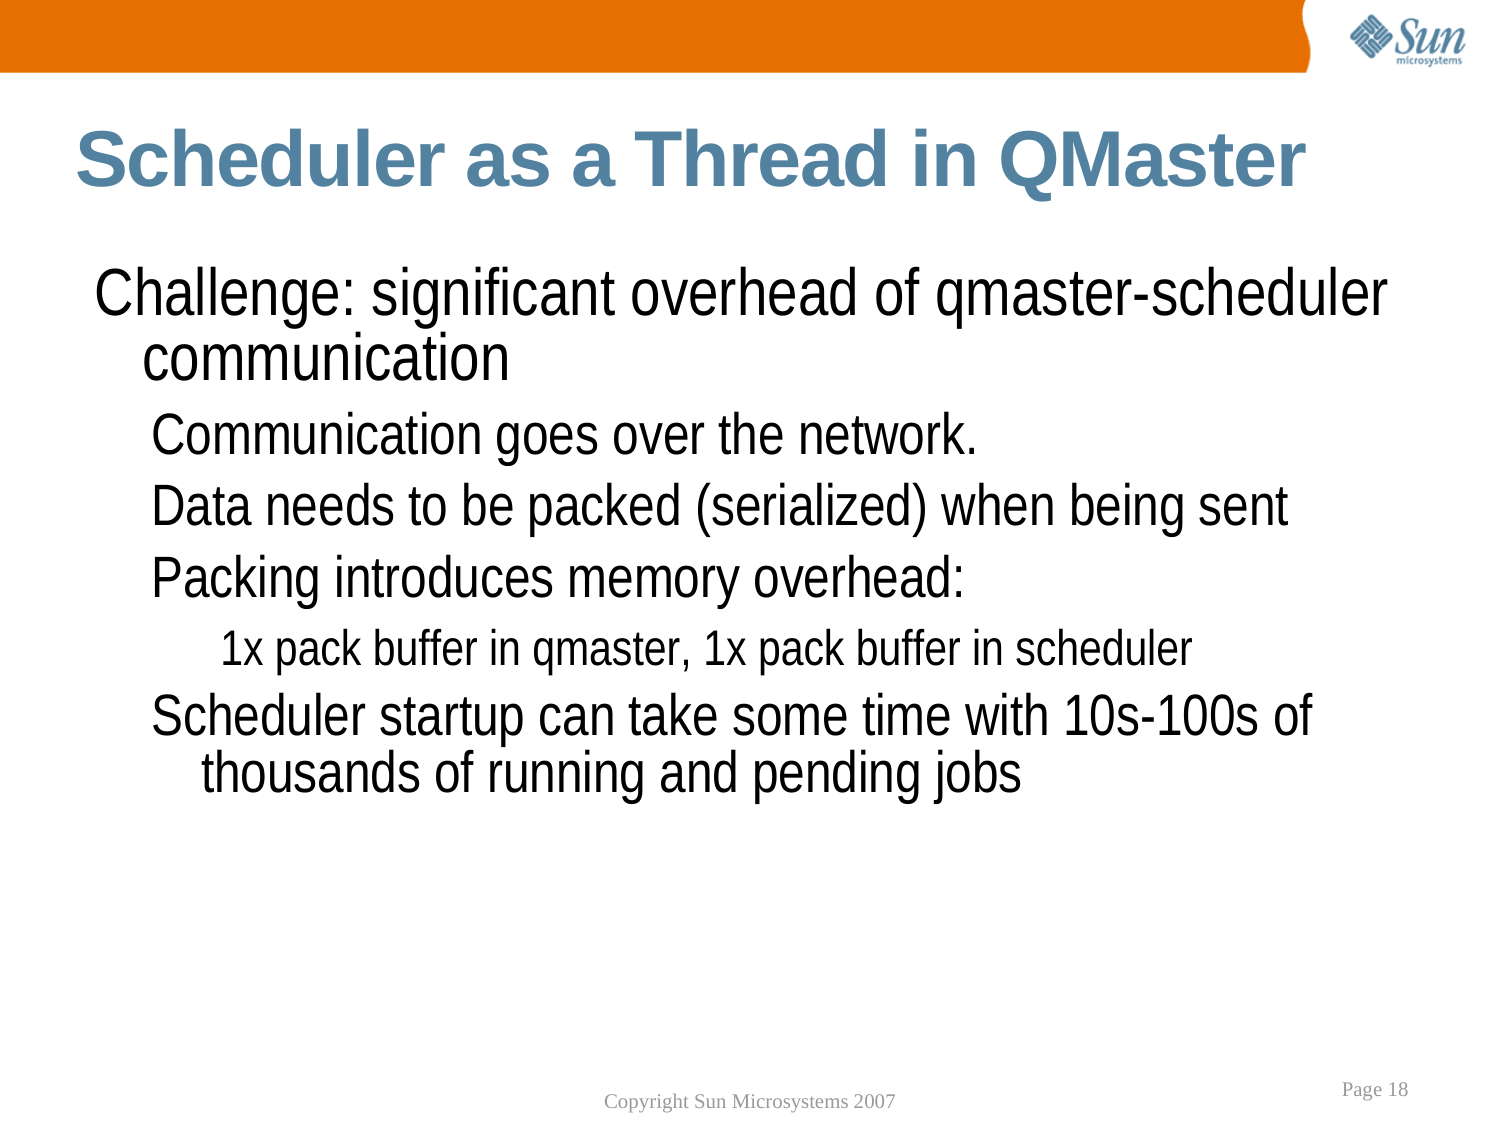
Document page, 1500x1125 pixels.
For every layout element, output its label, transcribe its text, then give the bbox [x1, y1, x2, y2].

title Scheduler as a Thread in QMaster [75, 122, 1438, 228]
picture [0, 0, 1500, 75]
list Challenge: significant overhead of qmaster-scheduler communication Communication goes over the network. Data needs to be packed (serialized) when being sent Packing introduces memory overhead: 1x pack buffer in qmaster, 1x pack buffer in scheduler Scheduler startup can take some time with 10s-100s of thousands of running and pending jobs [75, 263, 1425, 957]
